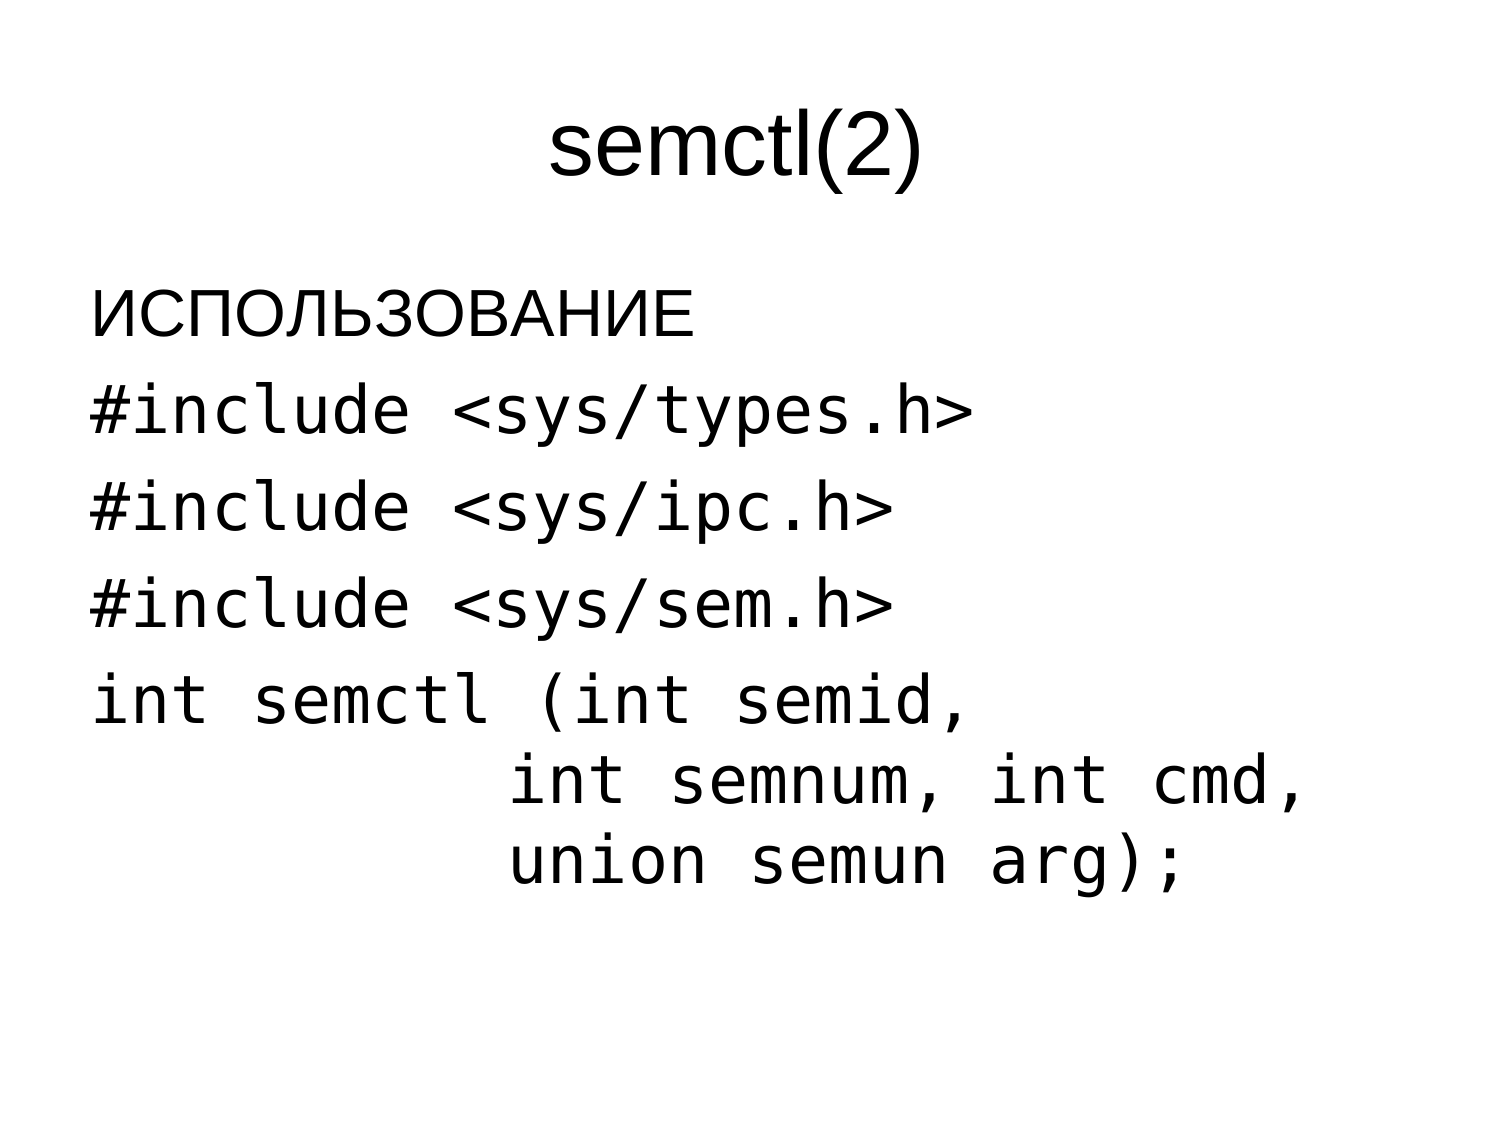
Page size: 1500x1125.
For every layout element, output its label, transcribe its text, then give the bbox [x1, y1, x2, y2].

title semctl(2) [75, 45, 1426, 233]
list ИСПОЛЬЗОВАНИЕ #include <sys/types.h> #include <sys/ipc.h> #include <sys/sem.h> int semctl (int semid, int semnum, int cmd, union semun arg); [75, 262, 1426, 1005]
